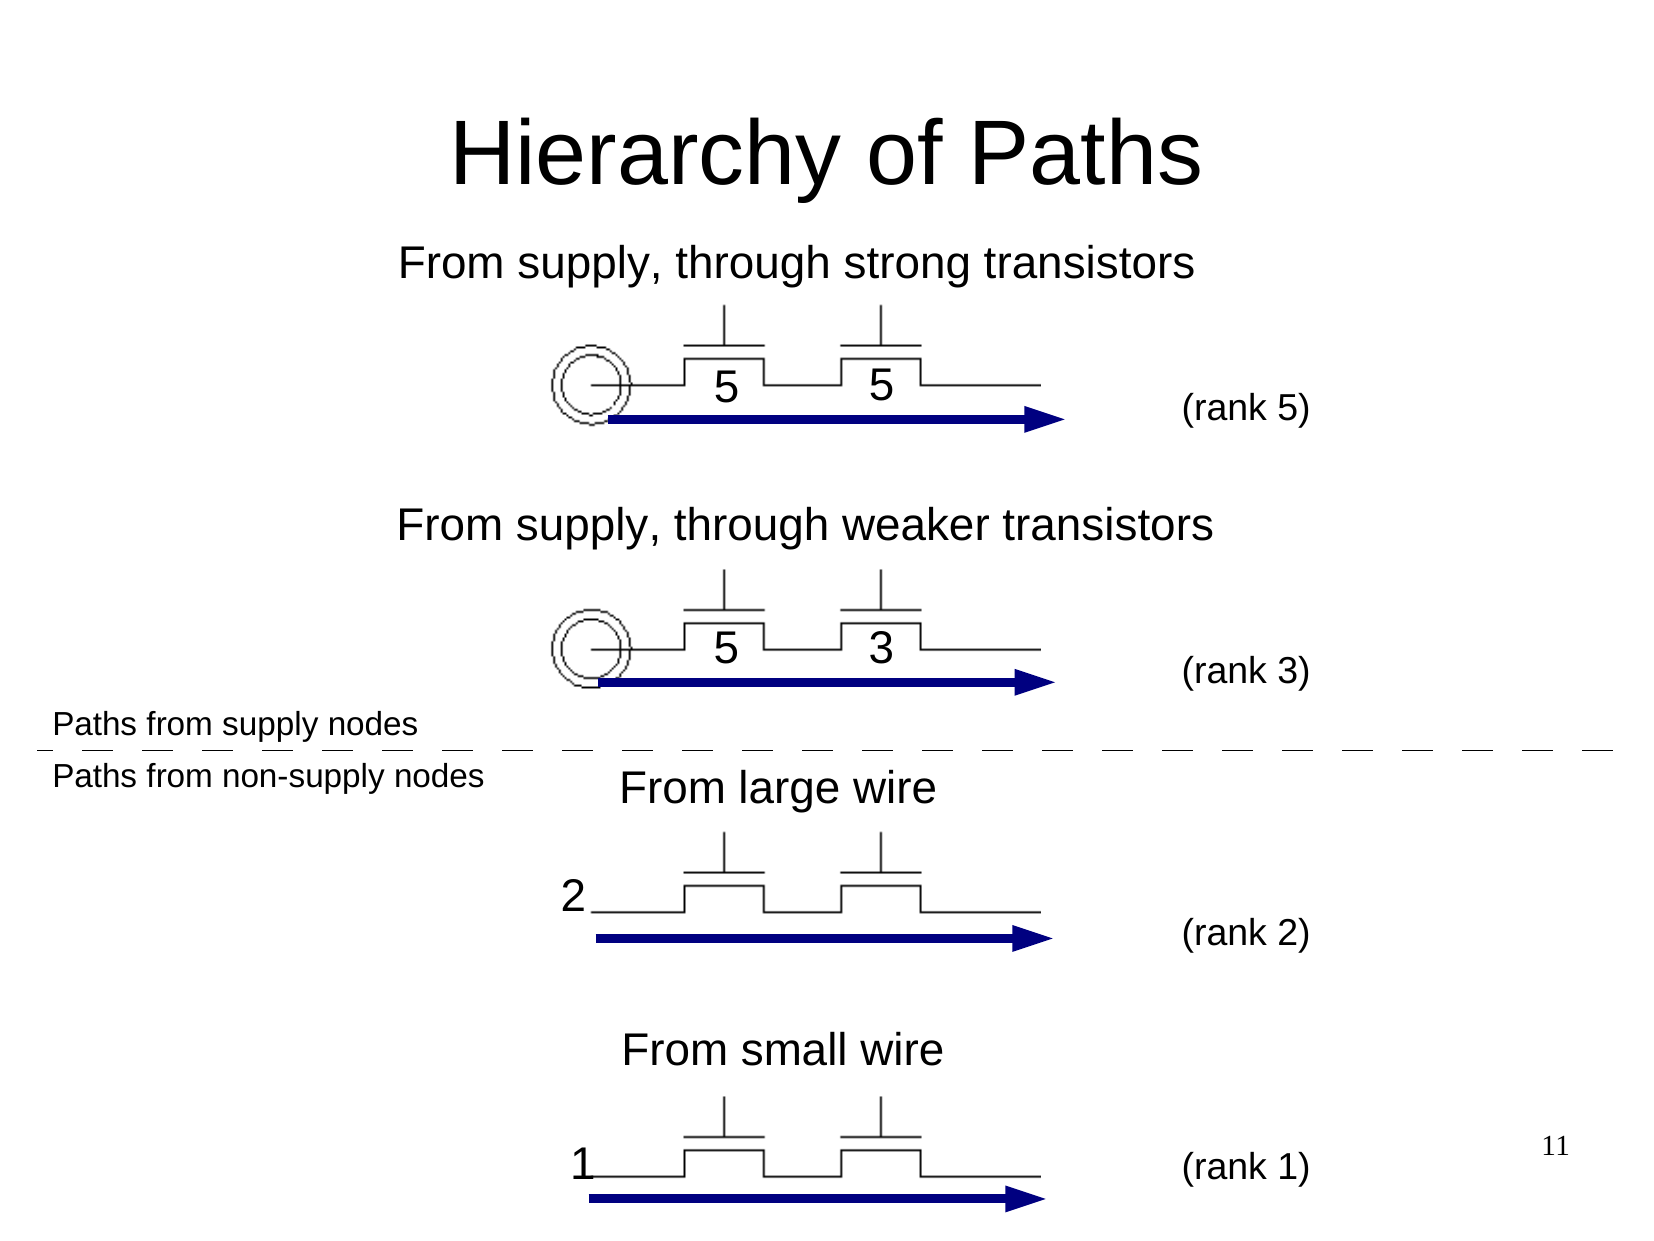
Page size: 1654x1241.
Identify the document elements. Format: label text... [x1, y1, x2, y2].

text_box (rank 2) [1162, 900, 1331, 966]
text_box From supply, through weaker transistors [377, 487, 1276, 563]
text_box Paths from non-supply nodes [37, 750, 500, 802]
title Hierarchy of Paths [82, 56, 1571, 250]
text_box 2 [541, 858, 605, 934]
text_box 5 [694, 610, 759, 686]
picture [548, 301, 1041, 487]
text_box 3 [849, 610, 913, 686]
text_box (rank 3) [1162, 637, 1331, 704]
text_box 5 [694, 349, 759, 425]
text_box 5 [849, 347, 914, 423]
text_box 1 [550, 1126, 615, 1202]
picture [548, 934, 1041, 1180]
picture [548, 563, 1041, 934]
text_box Paths from supply nodes [37, 698, 434, 750]
text_box (rank 1) [1162, 1133, 1331, 1200]
text_box From large wire [600, 749, 976, 825]
text_box From supply, through strong transistors [378, 225, 1277, 301]
text_box From small wire [602, 1012, 976, 1088]
text_box (rank 5) [1162, 375, 1331, 441]
